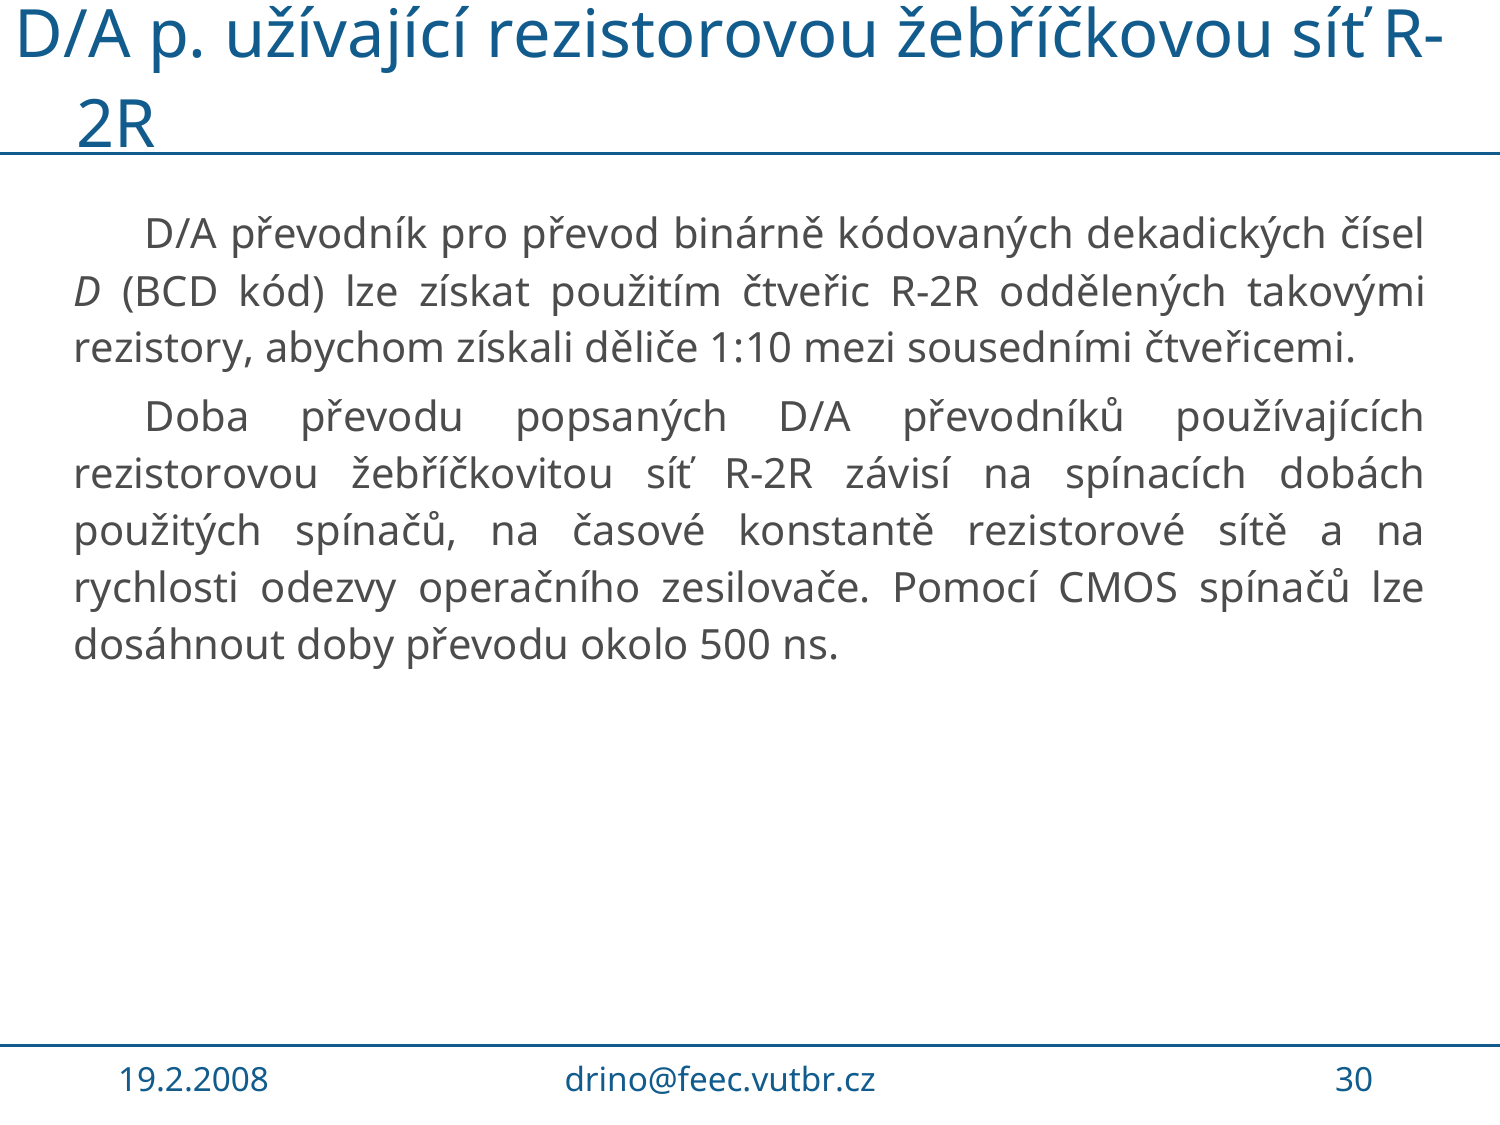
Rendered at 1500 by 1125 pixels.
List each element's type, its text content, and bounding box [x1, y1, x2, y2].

text_box 19.2.2008 [103, 1049, 432, 1125]
text_box D/A převodník pro převod binárně kódovaných dekadických čísel D (BCD kód) lze získat použitím čtveřic R-2R oddělených takovými rezistory, abychom získali děliče 1:10 mezi sousedními čtveřicemi. Doba převodu popsaných D/A převodníků používajících rezistorovou žebříčkovitou síť R-2R závisí na spínacích dobách použitých spínačů, na časové konstantě rezistorové sítě a na rychlosti odezvy operačního zesilovače. Pomocí CMOS spínačů lze dosáhnout doby převodu okolo 500 ns. [59, 196, 1442, 680]
title D/A p. užívající rezistorovou žebříčkovou síť R-2R [0, 0, 1500, 152]
text_box drino@feec.vutbr.cz [454, 1049, 987, 1125]
text_box 21 [1075, 1049, 1388, 1125]
